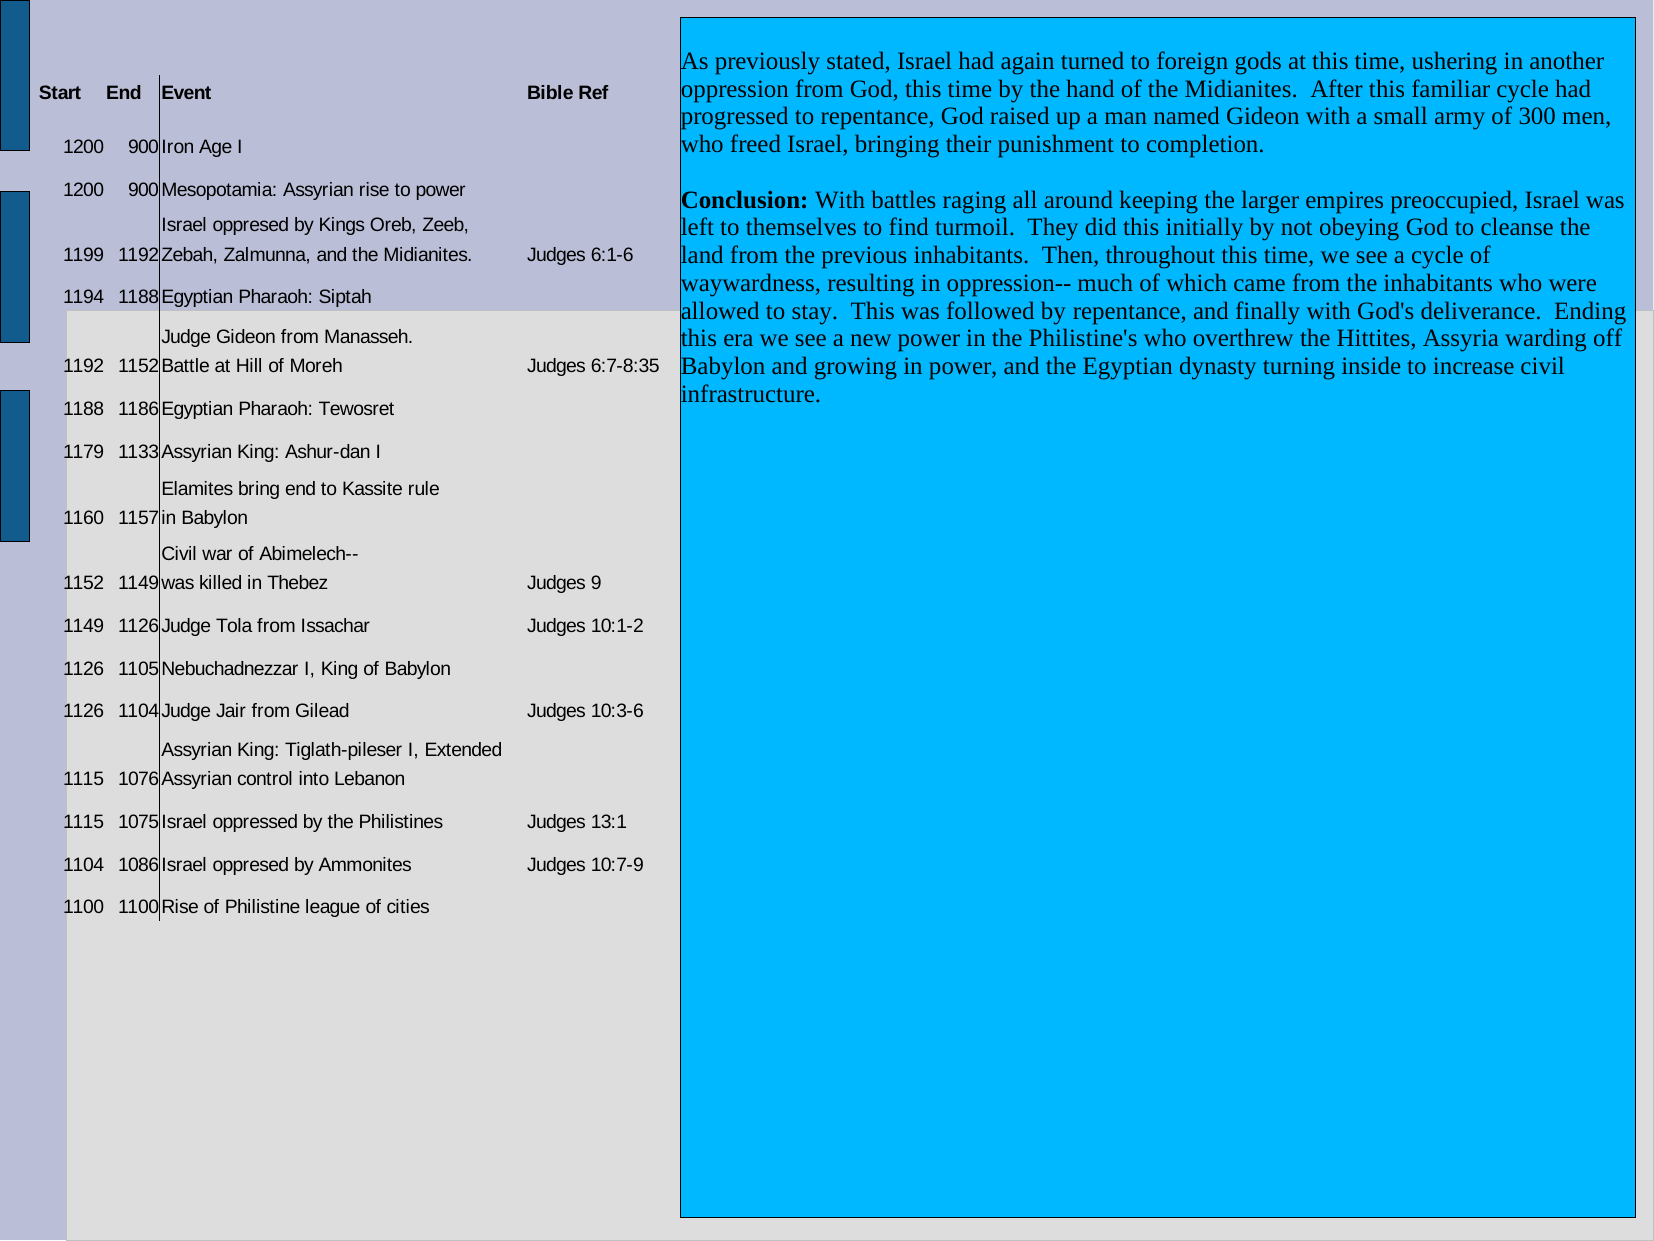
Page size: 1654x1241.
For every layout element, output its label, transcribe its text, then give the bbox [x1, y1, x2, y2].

chart [37, 75, 680, 923]
text_box As previously stated, Israel had again turned to foreign gods at this time, ushering in another oppression from God, this time by the hand of the Midianites. After this familiar cycle had progressed to repentance, God raised up a man named Gideon with a small army of 300 men, who freed Israel, bringing their punishment to completion. Conclusion: With battles raging all around keeping the larger empires preoccupied, Israel was left to themselves to find turmoil. They did this initially by not obeying God to cleanse the land from the previous inhabitants. Then, throughout this time, we see a cycle of waywardness, resulting in oppression-- much of which came from the inhabitants who were allowed to stay. This was followed by repentance, and finally with God's deliverance. Ending this era we see a new power in the Philistine's who overthrew the Hittites, Assyria warding off Babylon and growing in power, and the Egyptian dynasty turning inside to increase civil infrastructure. [680, 17, 1636, 1218]
